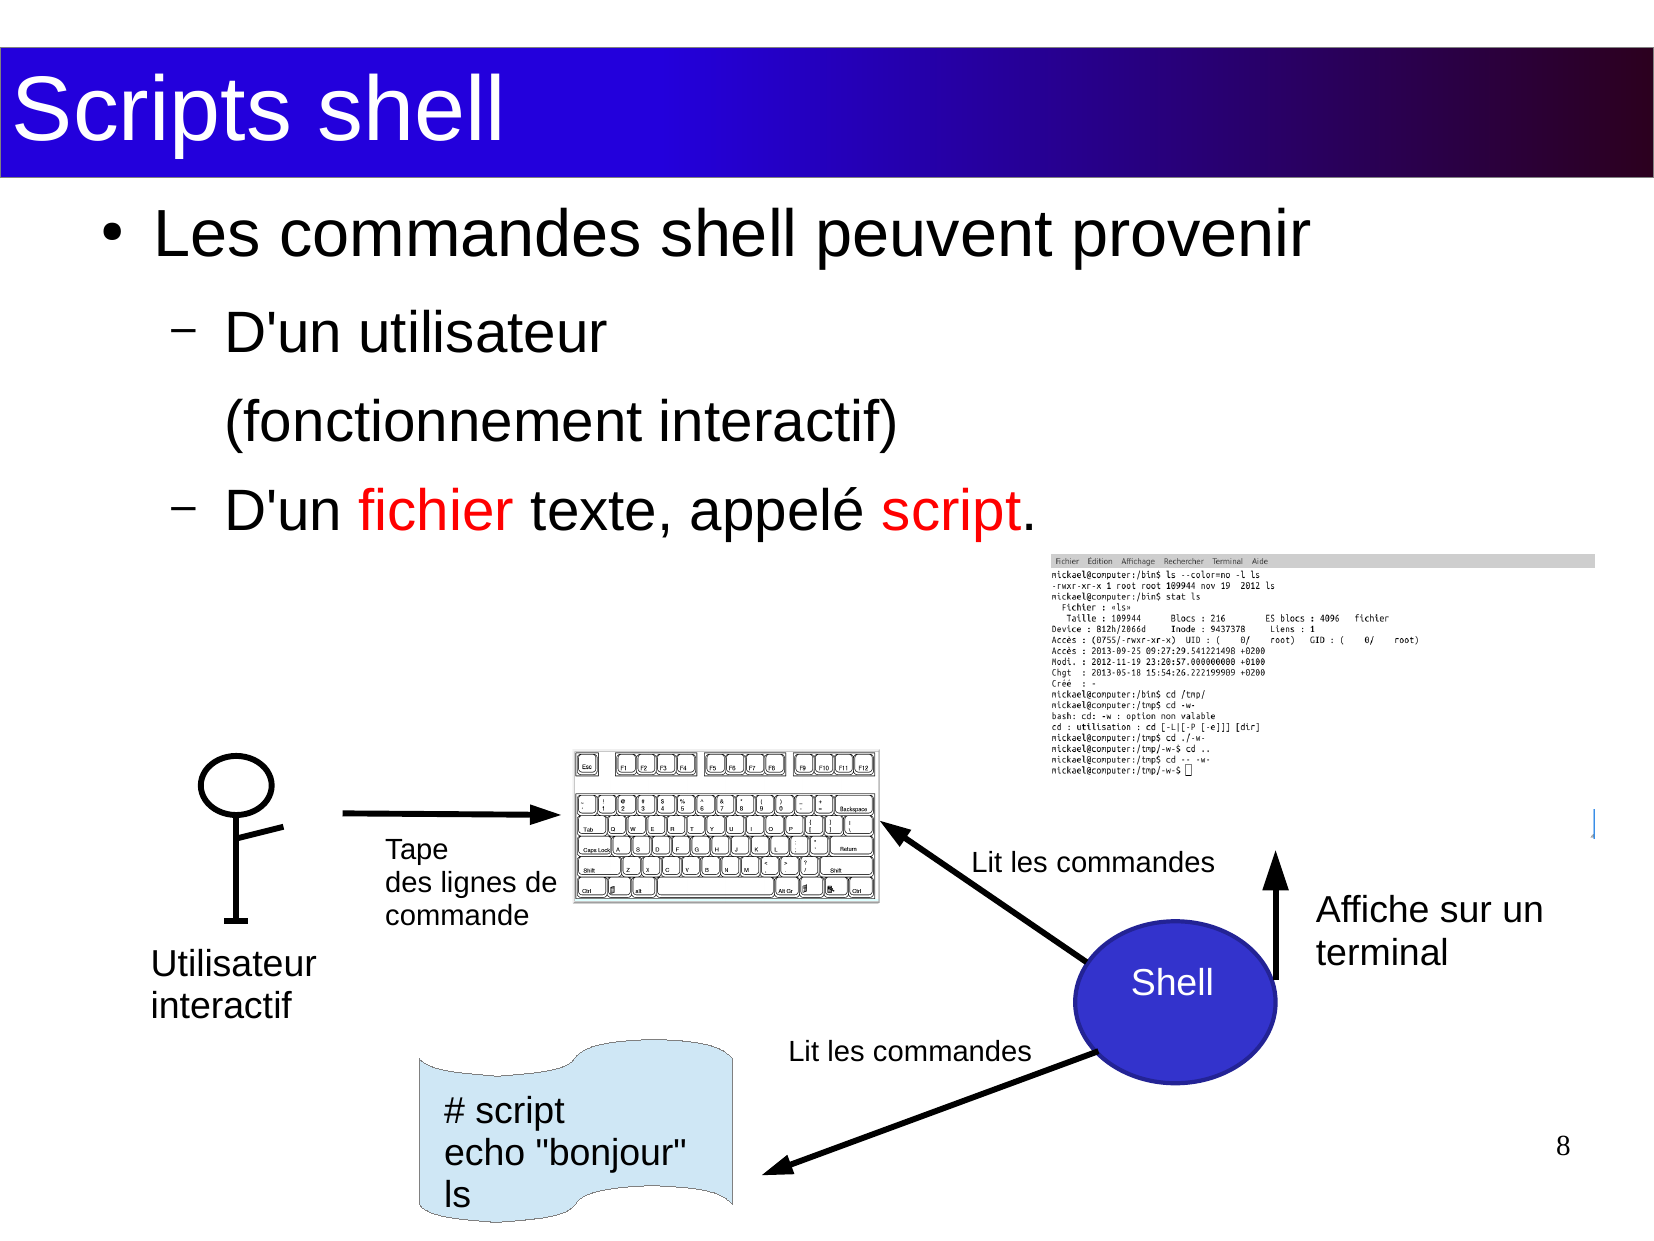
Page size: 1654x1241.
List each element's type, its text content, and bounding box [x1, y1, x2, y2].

text_box Lit les commandes [773, 1027, 1048, 1076]
text_box [1075, 921, 1275, 1084]
list Les commandes shell peuvent provenir D'un utilisateur (fonctionnement interactif) D'un fichier texte, appelé script. [982, 839, 1538, 915]
text_box Lit les commandes [956, 838, 1232, 886]
text_box Tape des lignes de commande [370, 825, 573, 939]
list Les commandes shell peuvent provenir D'un utilisateur (fonctionnement interactif) D'un fichier texte, appelé script. [82, 195, 1538, 915]
text_box [419, 1039, 733, 1212]
text_box Utilisateur interactif [135, 934, 343, 1034]
text_box Affiche sur un terminal [1301, 881, 1560, 981]
picture [1051, 554, 1595, 839]
list Les commandes shell peuvent provenir D'un utilisateur (fonctionnement interactif) D'un fichier texte, appelé script. [573, 823, 1010, 915]
text_box # script echo "bonjour" ls [429, 1081, 702, 1241]
text_box [200, 755, 272, 815]
picture [572, 749, 880, 904]
title Scripts shell [11, 5, 1642, 213]
text_box Shell [1116, 950, 1354, 1012]
